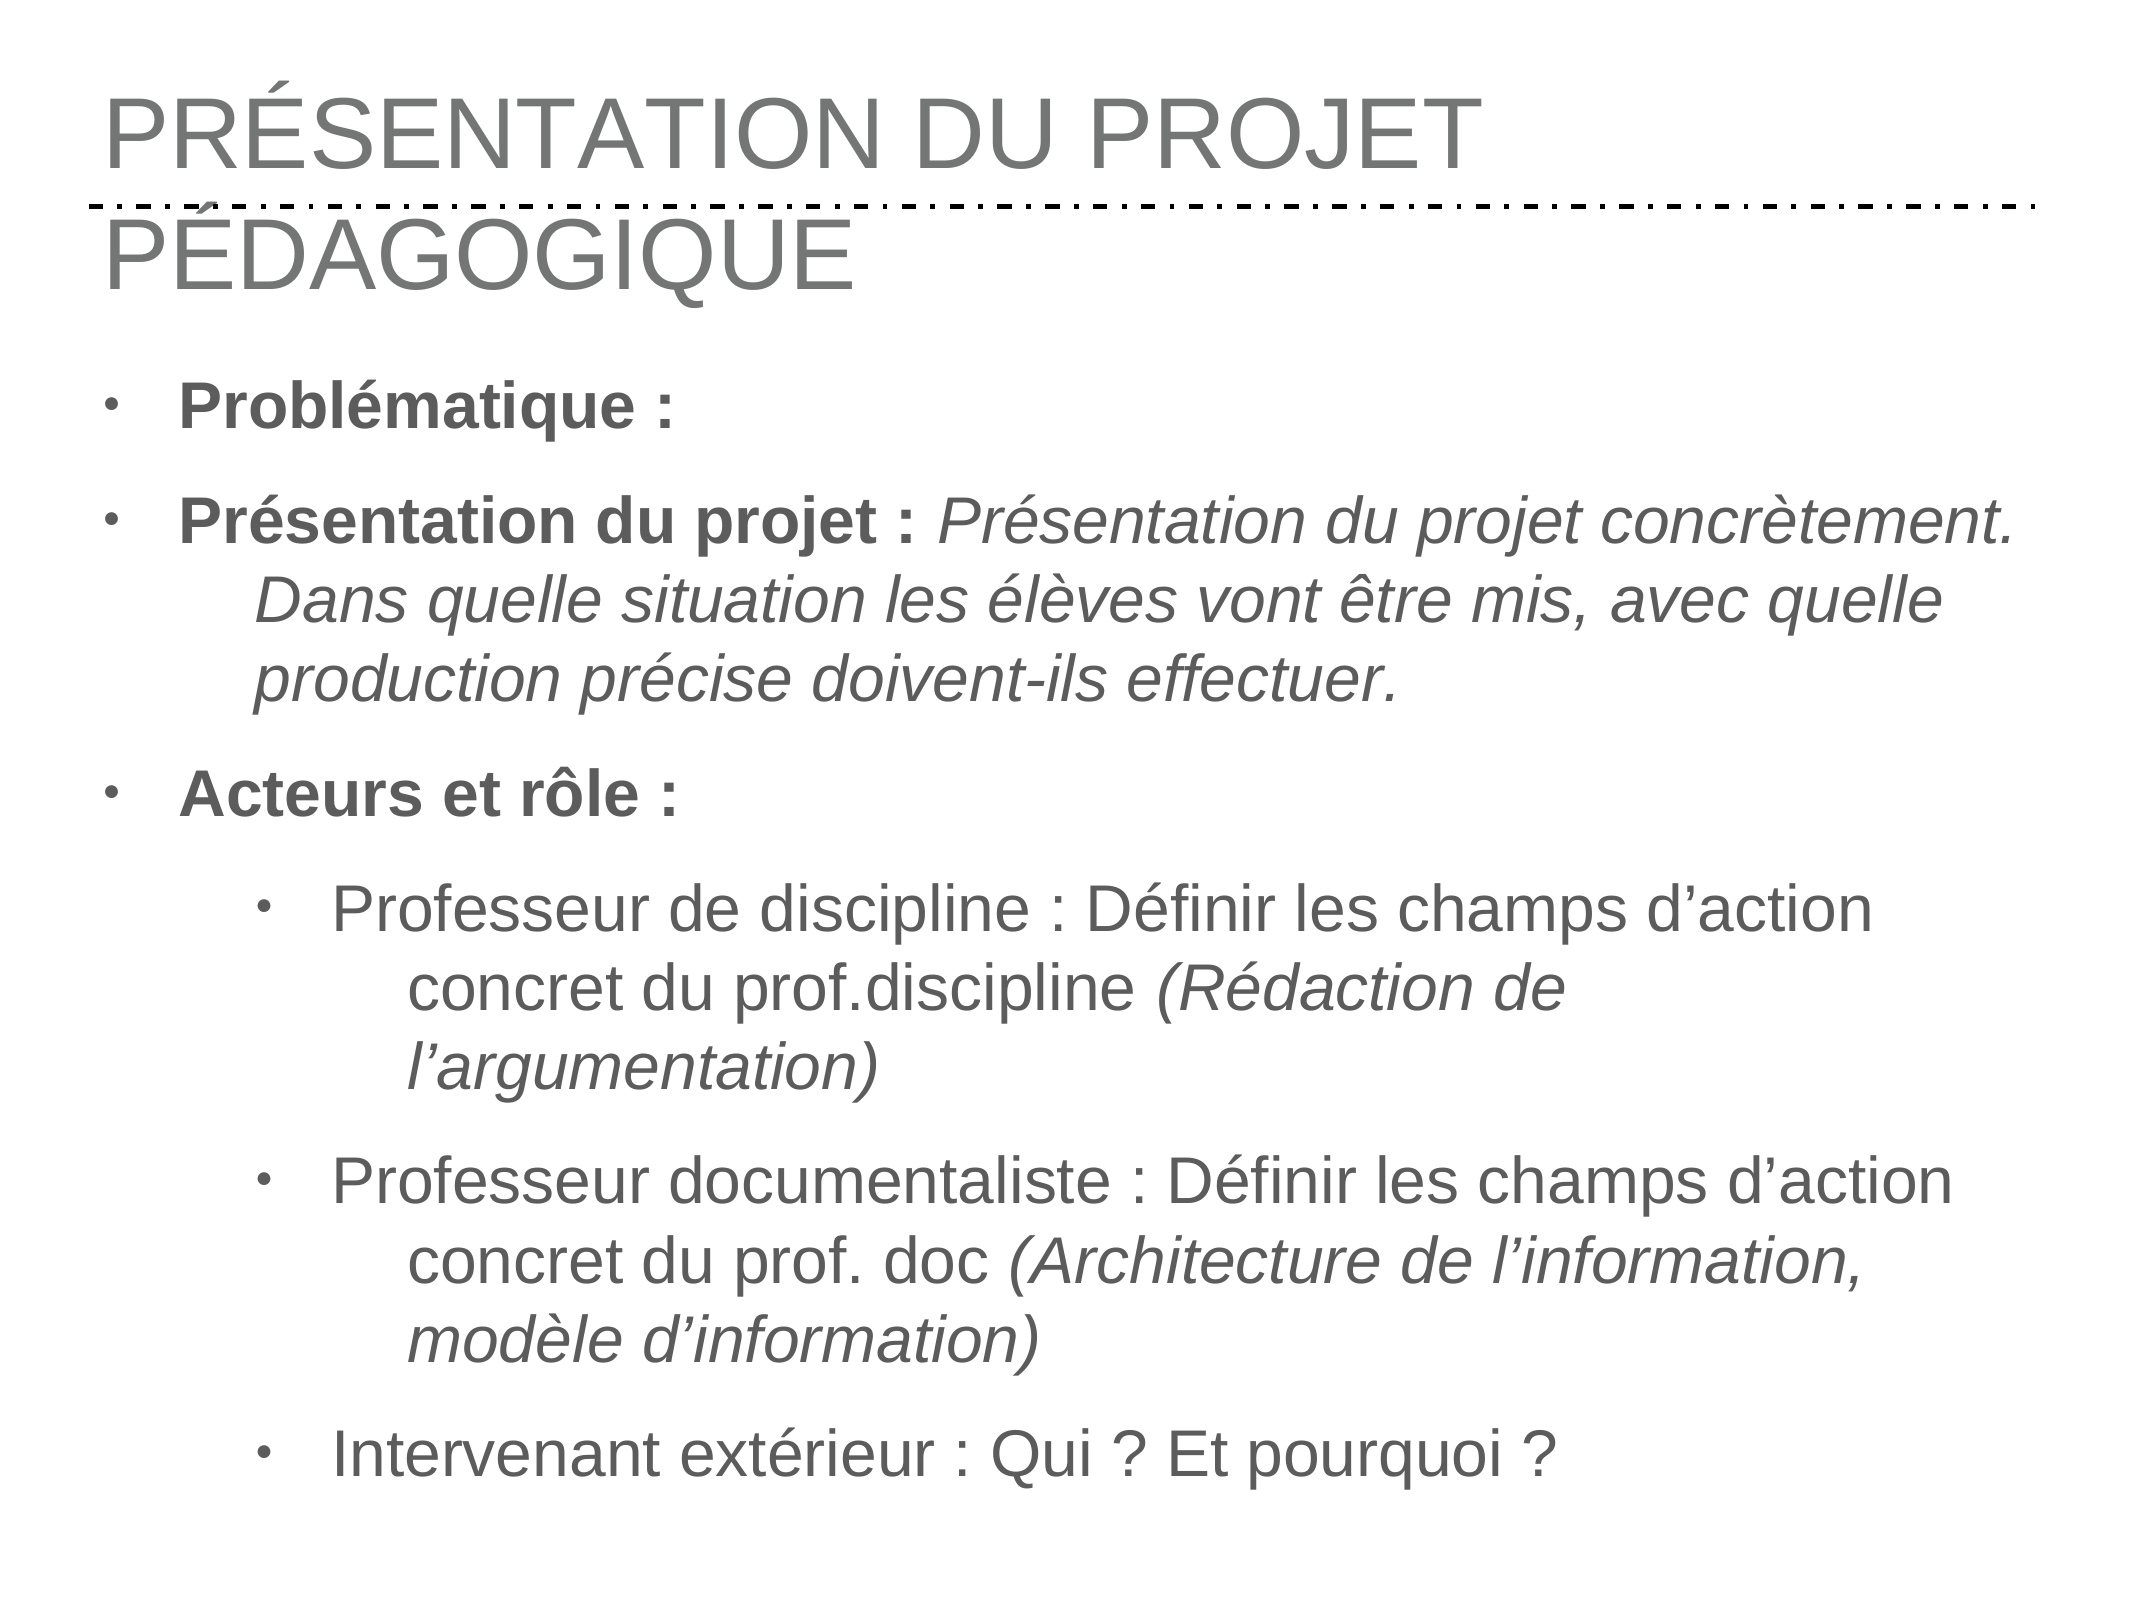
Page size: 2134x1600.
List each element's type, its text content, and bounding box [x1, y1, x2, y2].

text_box PRÉSENTATION DU PROJET PÉDAGOGIQUE [94, 59, 2039, 178]
text_box Problématique : Présentation du projet : Présentation du projet concrètement. Dans quelle situation les élèves vont être mis, avec quelle production précise doivent-ils effectuer. Acteurs et rôle : Professeur de discipline : Définir les champs d’action concret du prof.discipline (Rédaction de l’argumentation) Professeur documentaliste : Définir les champs d’action concret du prof. doc (Architecture de l’information, modèle d’information) Intervenant extérieur : Qui ? Et pourquoi ? [94, 354, 2039, 1540]
